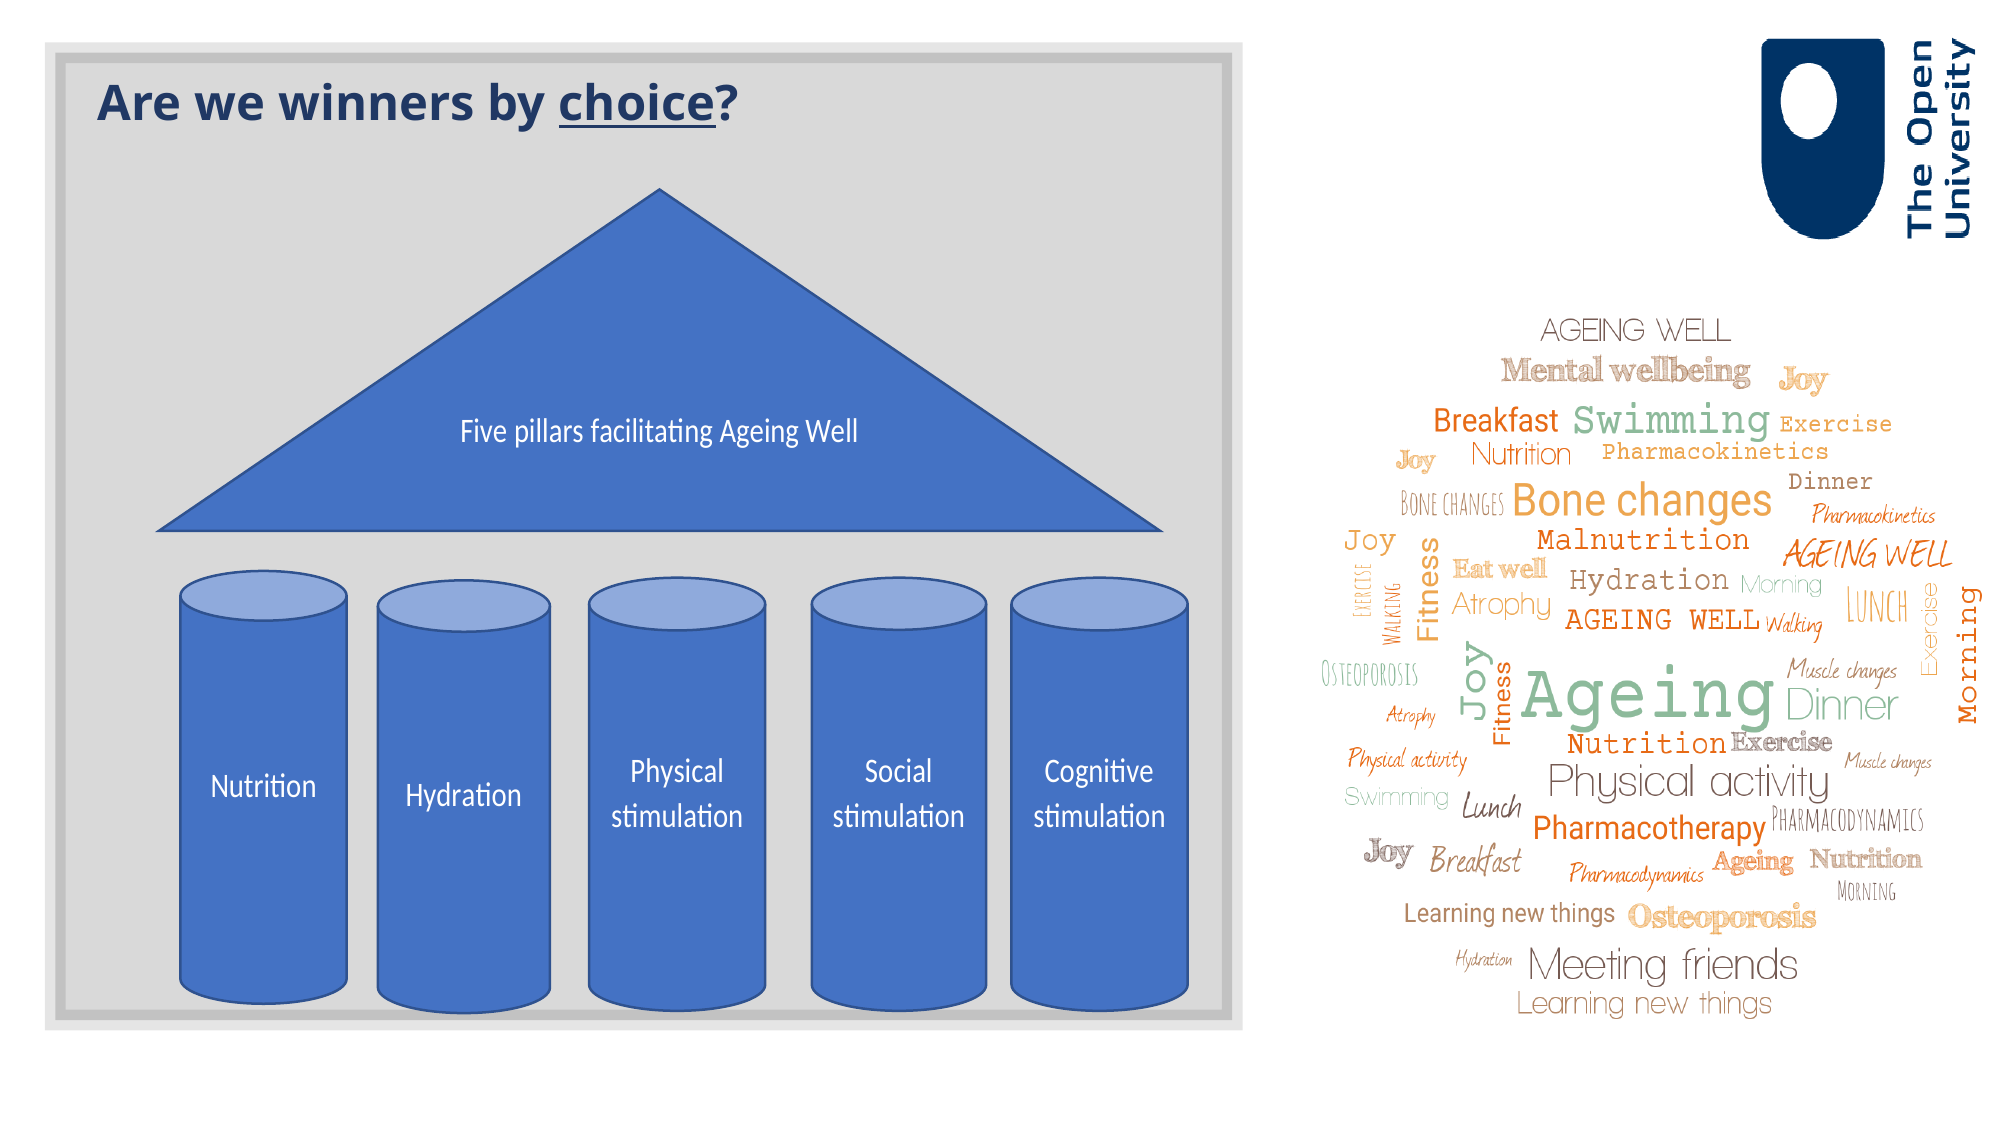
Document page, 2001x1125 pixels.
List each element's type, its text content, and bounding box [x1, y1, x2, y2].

text_box [55, 53, 1232, 184]
picture [1760, 35, 1976, 243]
title Are we winners by choice? [82, 71, 1153, 139]
picture [1291, 275, 2000, 1063]
picture [55, 184, 1233, 1021]
